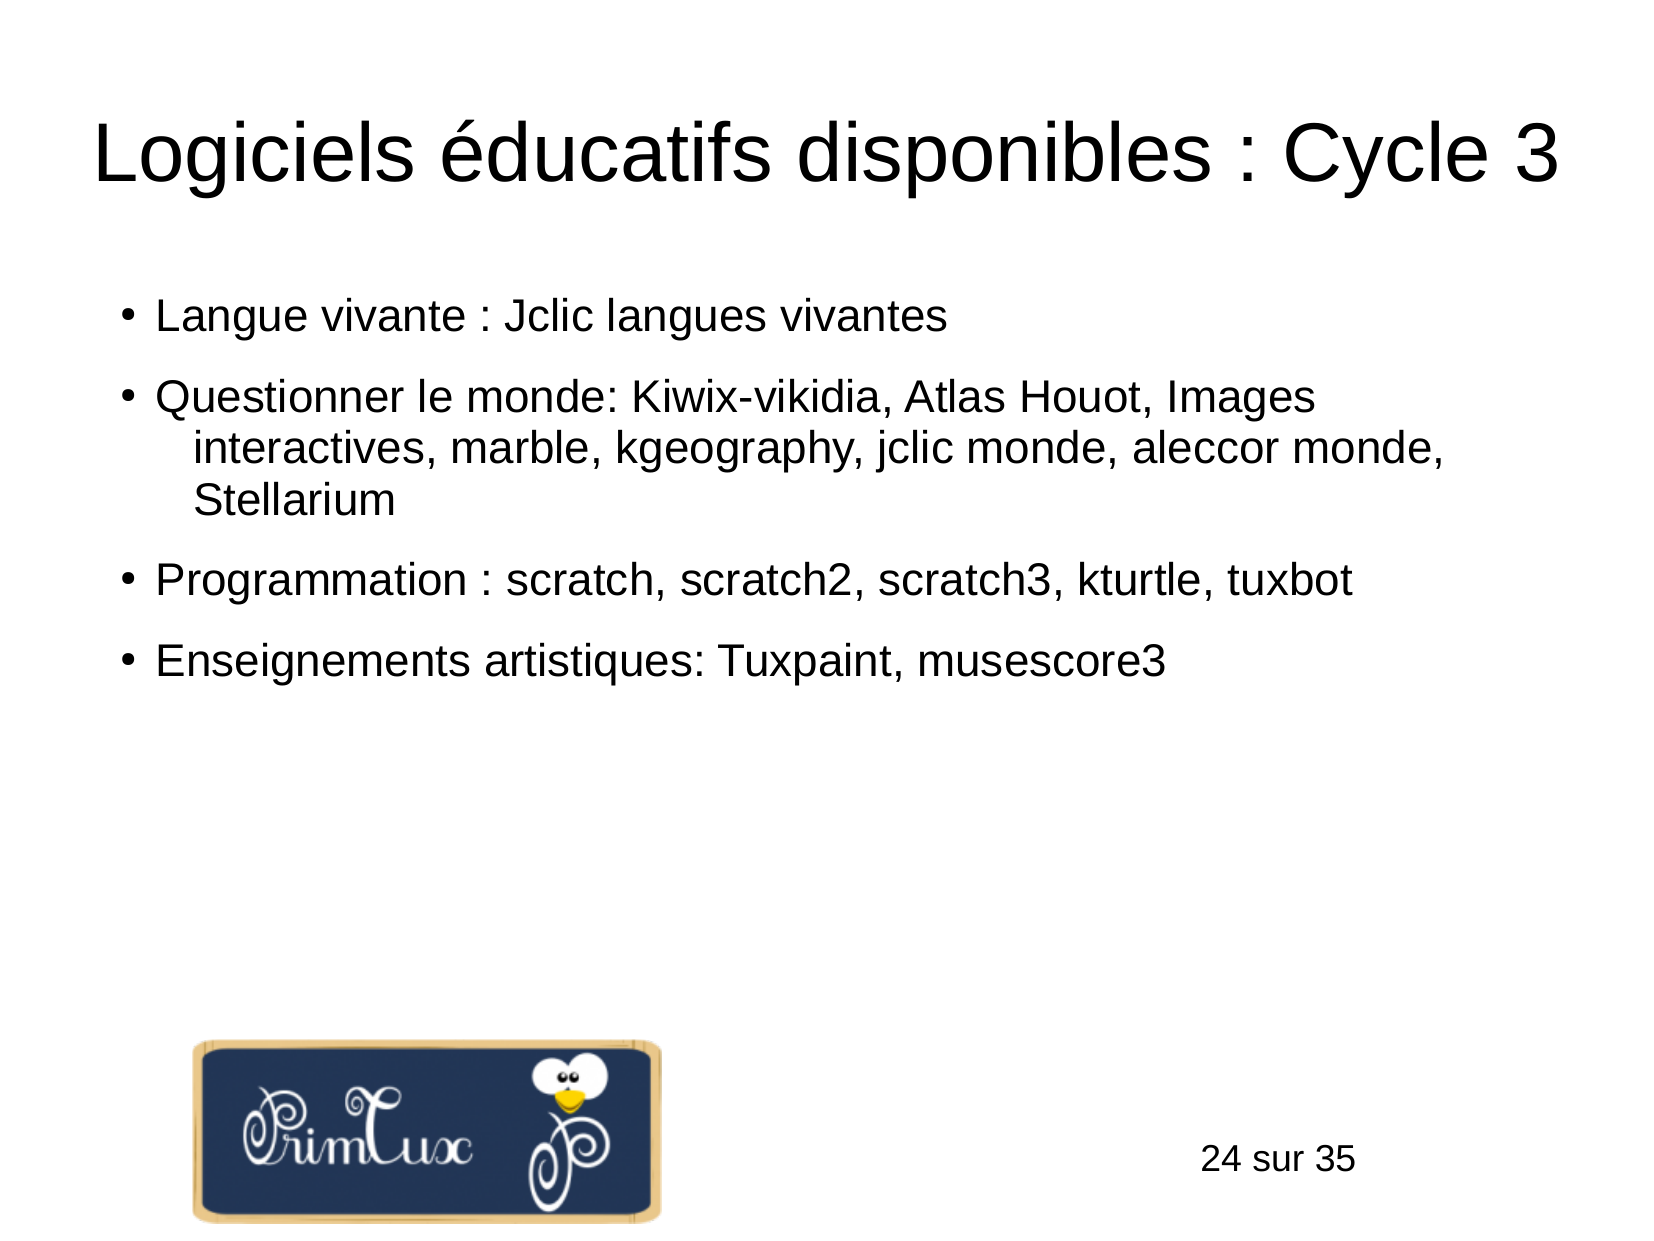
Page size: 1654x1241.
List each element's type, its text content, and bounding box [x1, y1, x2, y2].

picture [192, 1039, 662, 1224]
title Logiciels éducatifs disponibles : Cycle 3 [82, 49, 1571, 257]
list Langue vivante : Jclic langues vivantes Questionner le monde: Kiwix-vikidia, Atlas Houot, Images interactives, marble, kgeography, jclic monde, aleccor monde, Stellarium Programmation : scratch, scratch2, scratch3, kturtle, tuxbot Enseignements artistiques: Tuxpaint, musescore3 [82, 290, 1571, 1010]
